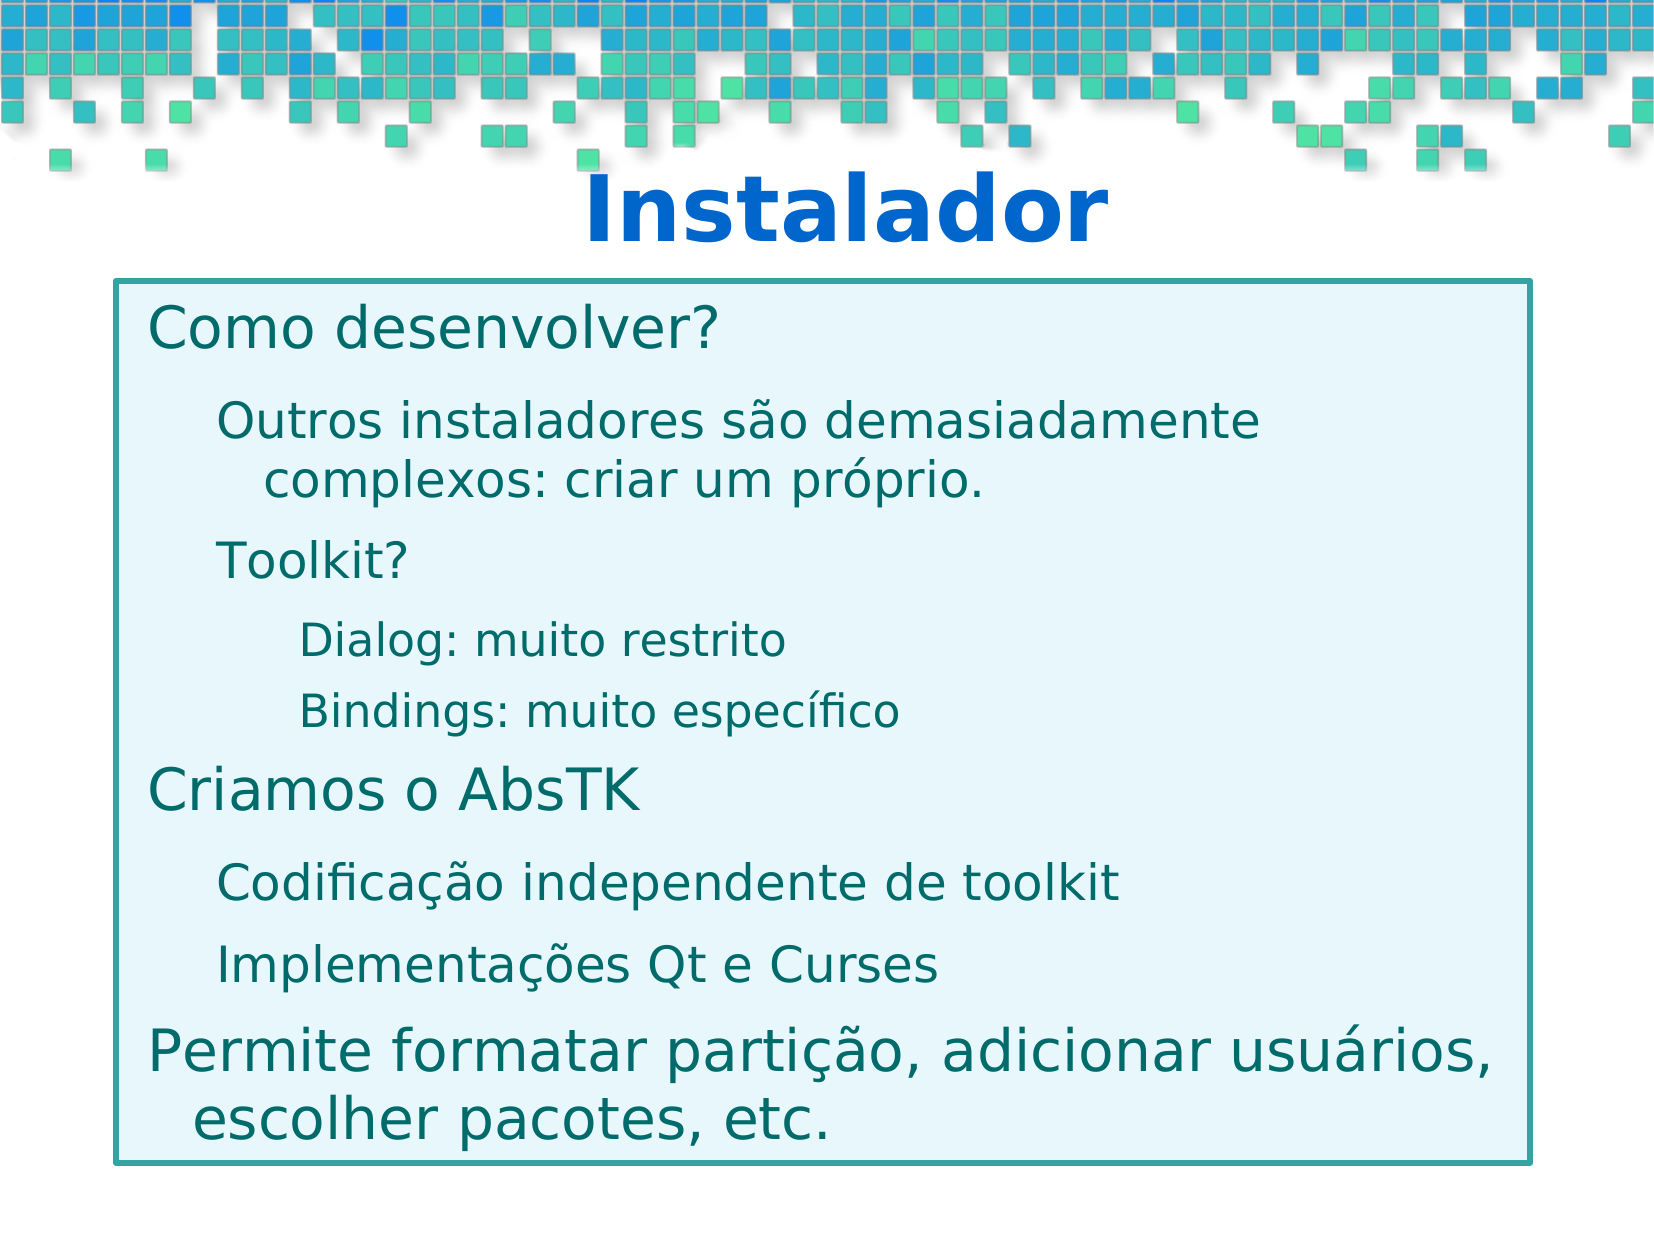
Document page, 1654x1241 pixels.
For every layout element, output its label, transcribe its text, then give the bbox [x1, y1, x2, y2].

list Como desenvolver? Outros instaladores são demasiadamente complexos: criar um próprio. Toolkit? Dialog: muito restrito Bindings: muito específico Criamos o AbsTK Codificação independente de toolkit Implementações Qt e Curses Permite formatar partição, adicionar usuários, escolher pacotes, etc. [121, 294, 1534, 1154]
title Instalador [112, 132, 1581, 287]
picture [0, 0, 1654, 185]
